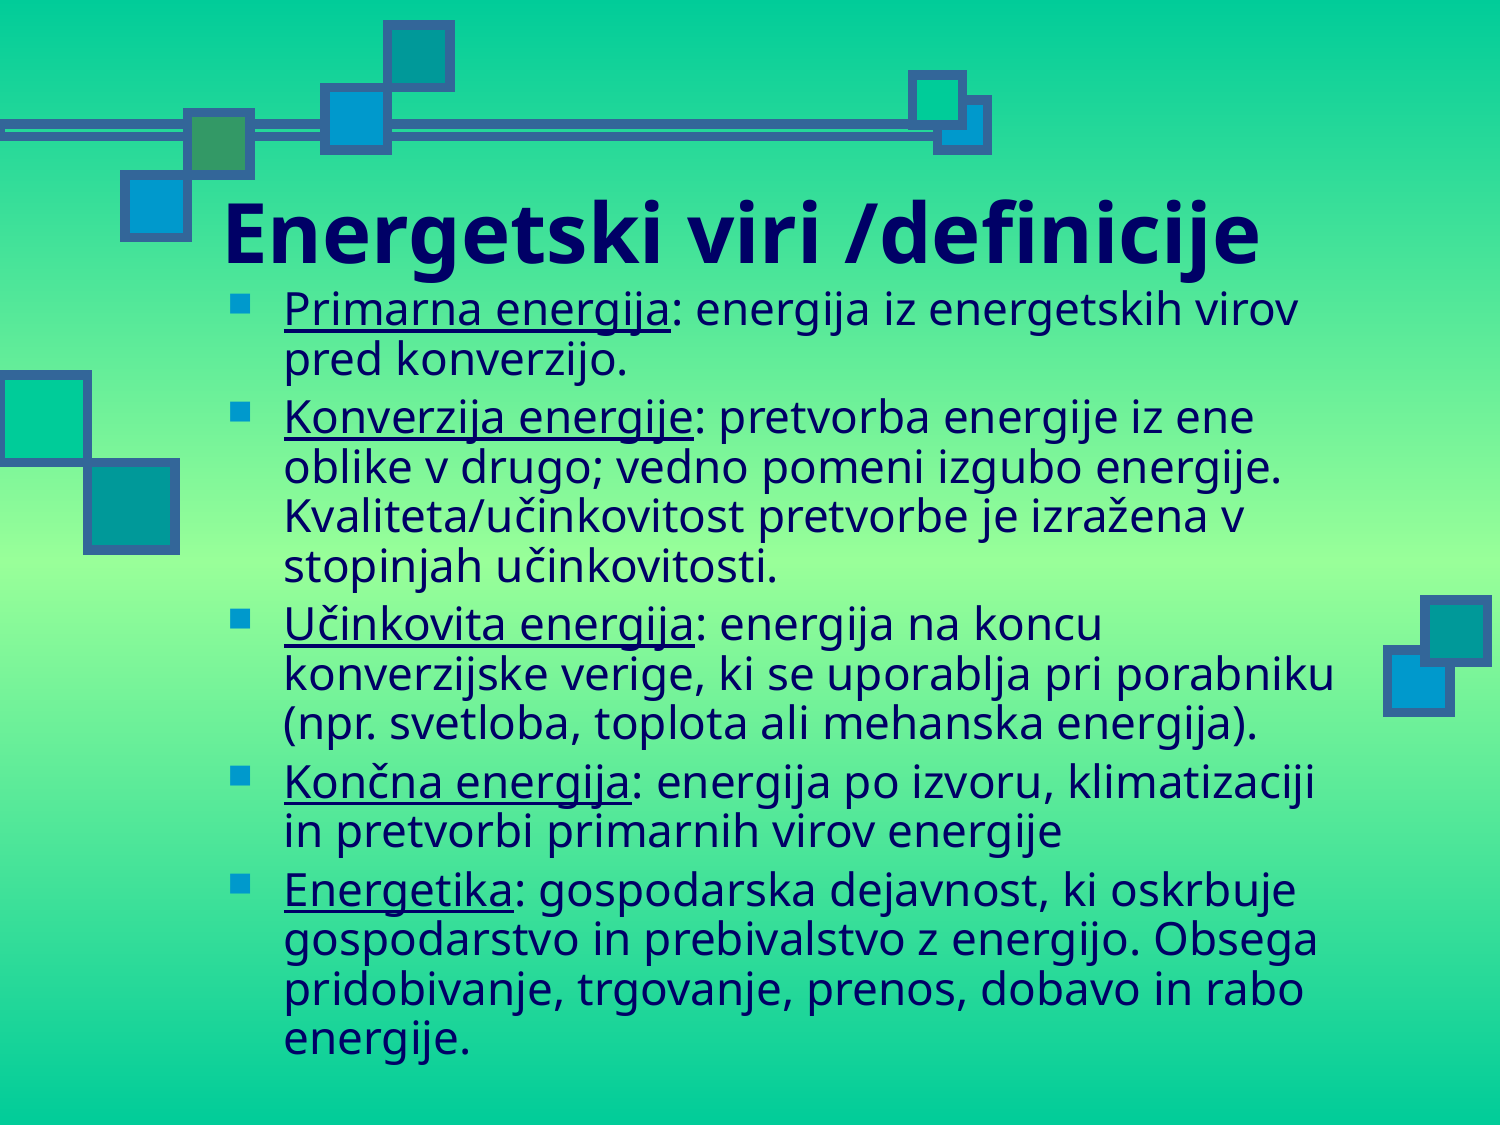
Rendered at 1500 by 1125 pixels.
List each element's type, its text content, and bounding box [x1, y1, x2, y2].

list Primarna energija: energija iz energetskih virov pred konverzijo. Konverzija energije: pretvorba energije iz ene oblike v drugo; vedno pomeni izgubo energije. Kvaliteta/učinkovitost pretvorbe je izražena v stopinjah učinkovitosti. Učinkovita energija: energija na koncu konverzijske verige, ki se uporablja pri porabniku (npr. svetloba, toplota ali mehanska energija). Končna energija: energija po izvoru, klimatizaciji in pretvorbi primarnih virov energije Energetika: gospodarska dejavnost, ki oskrbuje gospodarstvo in prebivalstvo z energijo. Obsega pridobivanje, trgovanje, prenos, dobavo in rabo energije. [212, 278, 1375, 1013]
title Energetski viri /definicije [206, 160, 1369, 399]
